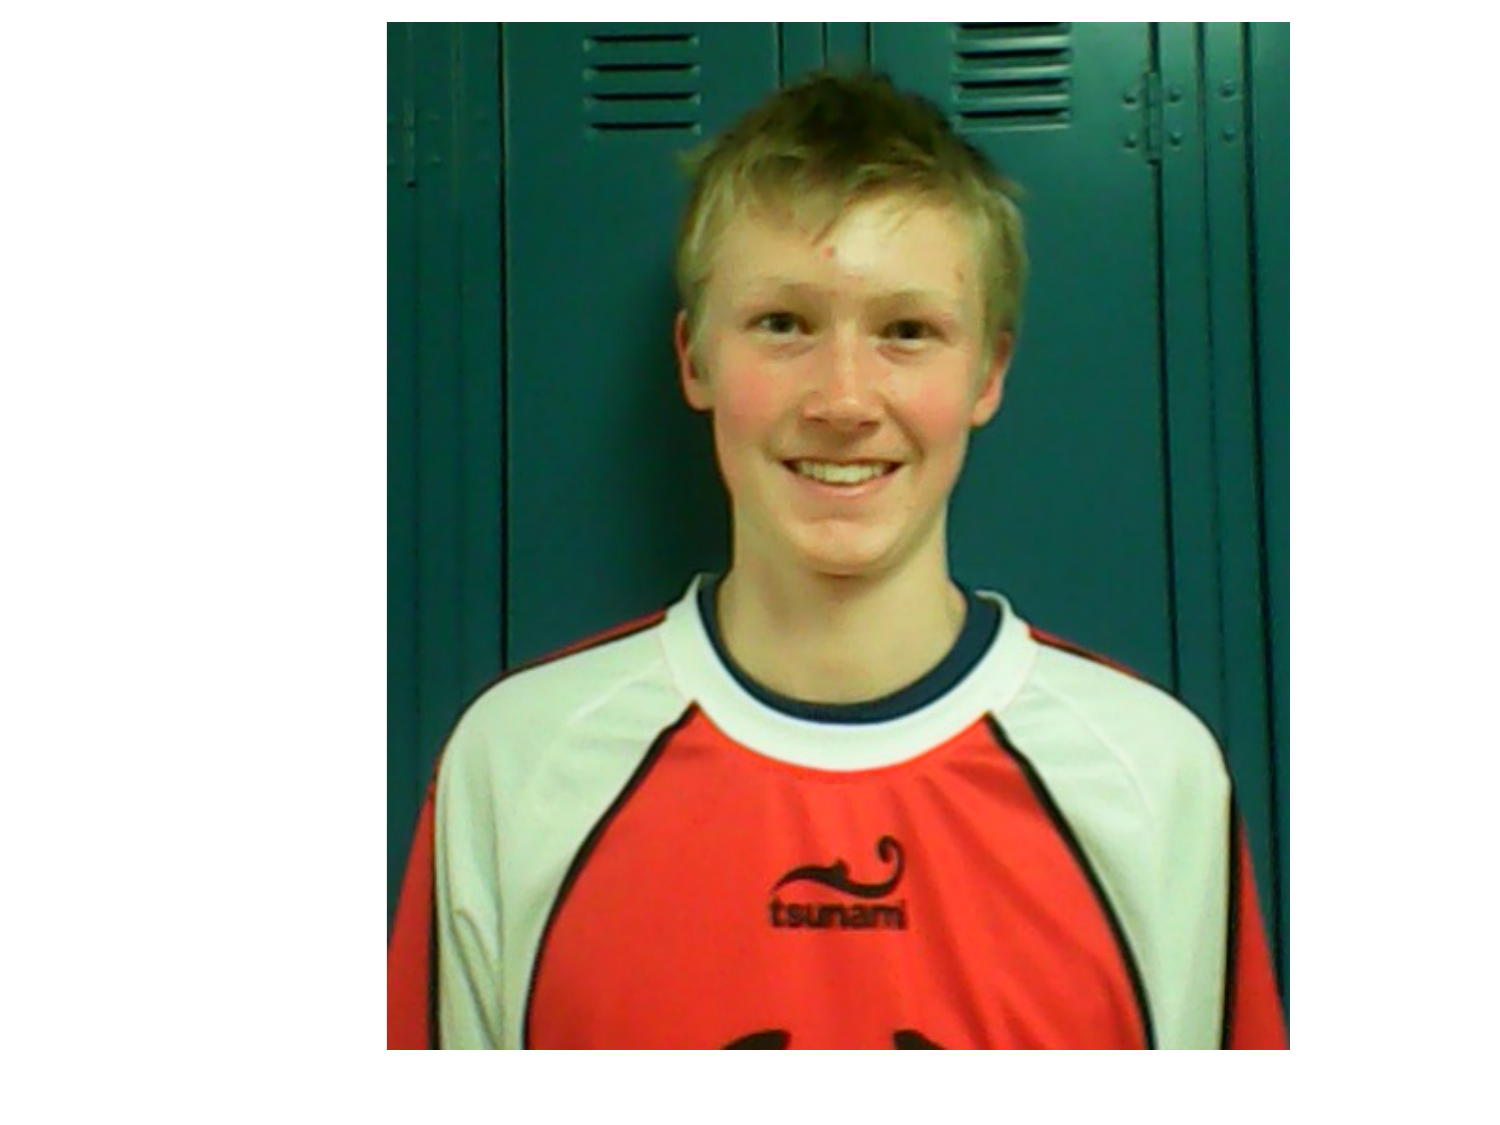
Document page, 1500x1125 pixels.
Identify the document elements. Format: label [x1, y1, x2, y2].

picture [386, 22, 1291, 1051]
